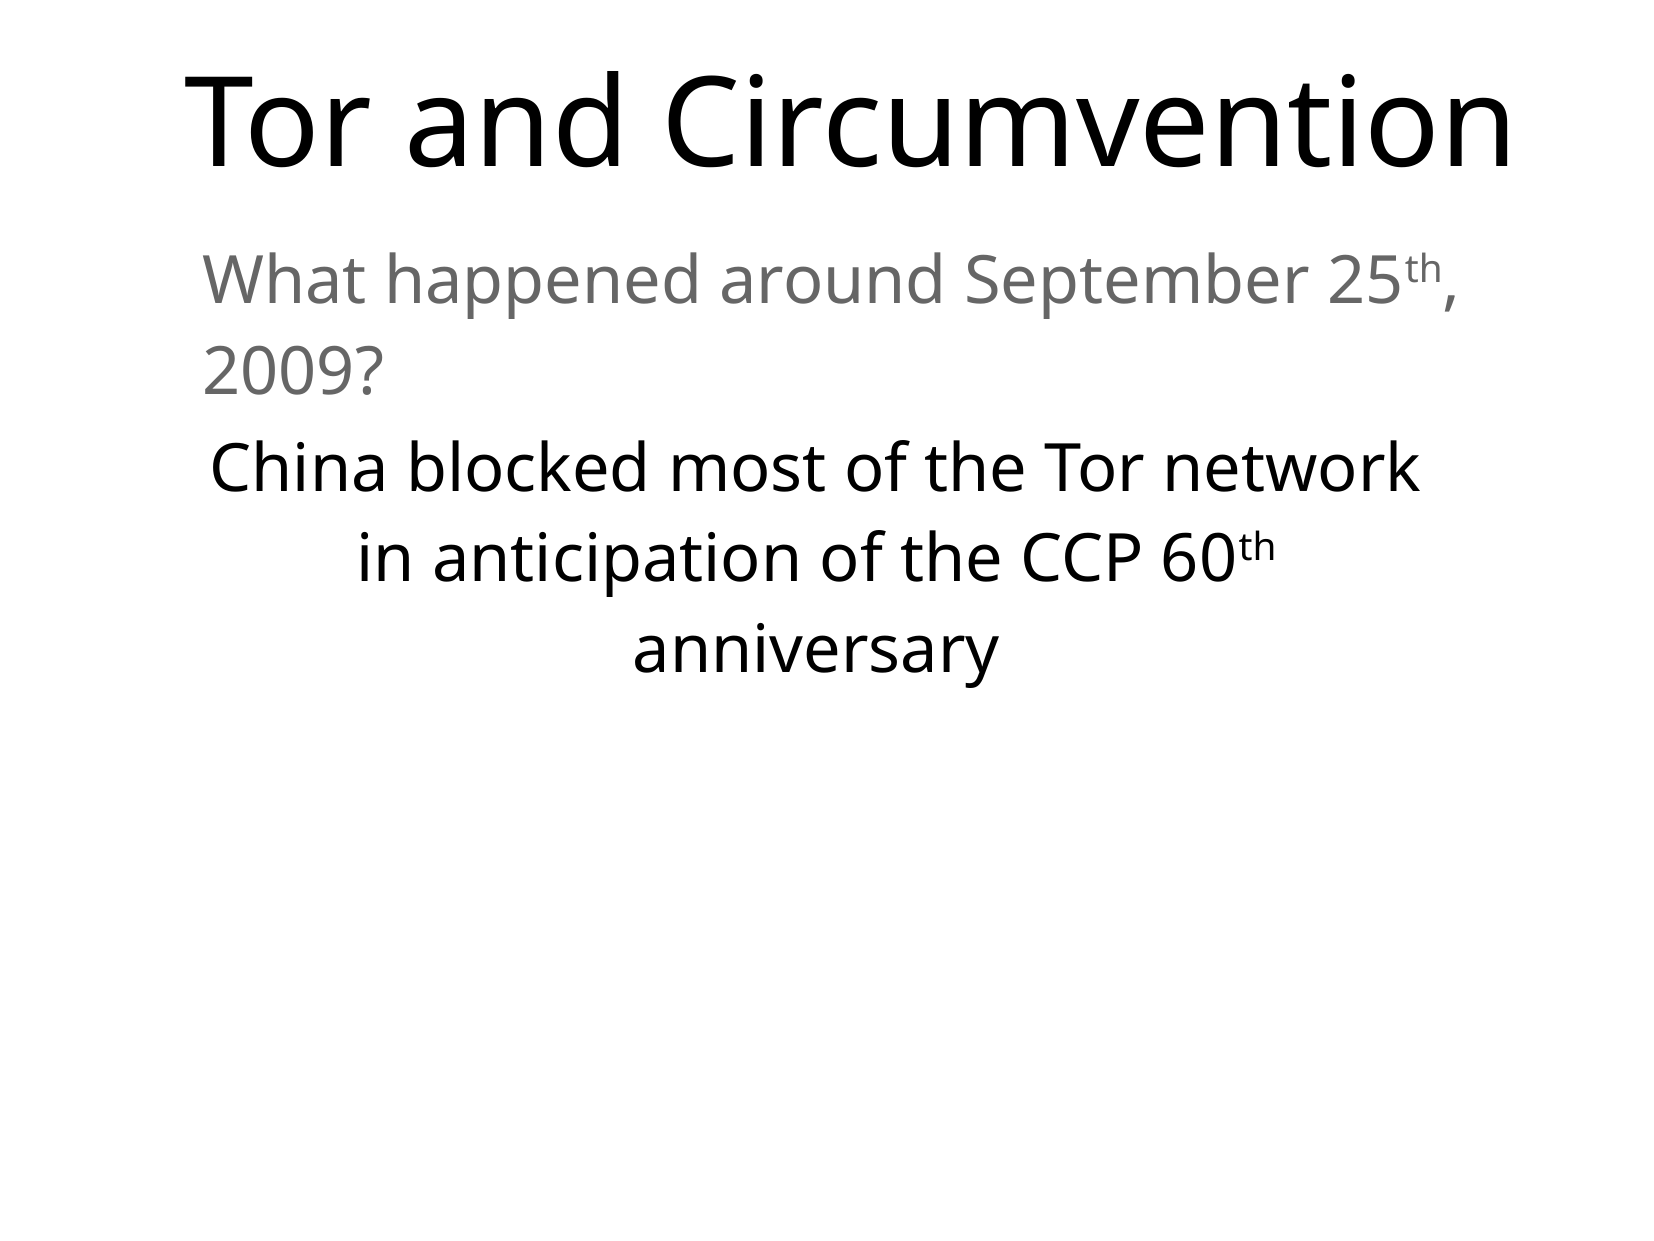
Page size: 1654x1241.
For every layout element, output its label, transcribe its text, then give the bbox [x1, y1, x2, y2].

text_box What happened around September 25th, 2009? [187, 225, 1599, 338]
text_box Tor and Circumvention [169, 25, 1483, 184]
text_box China blocked most of the Tor network in anticipation of the CCP 60th anniversary [194, 412, 1501, 713]
